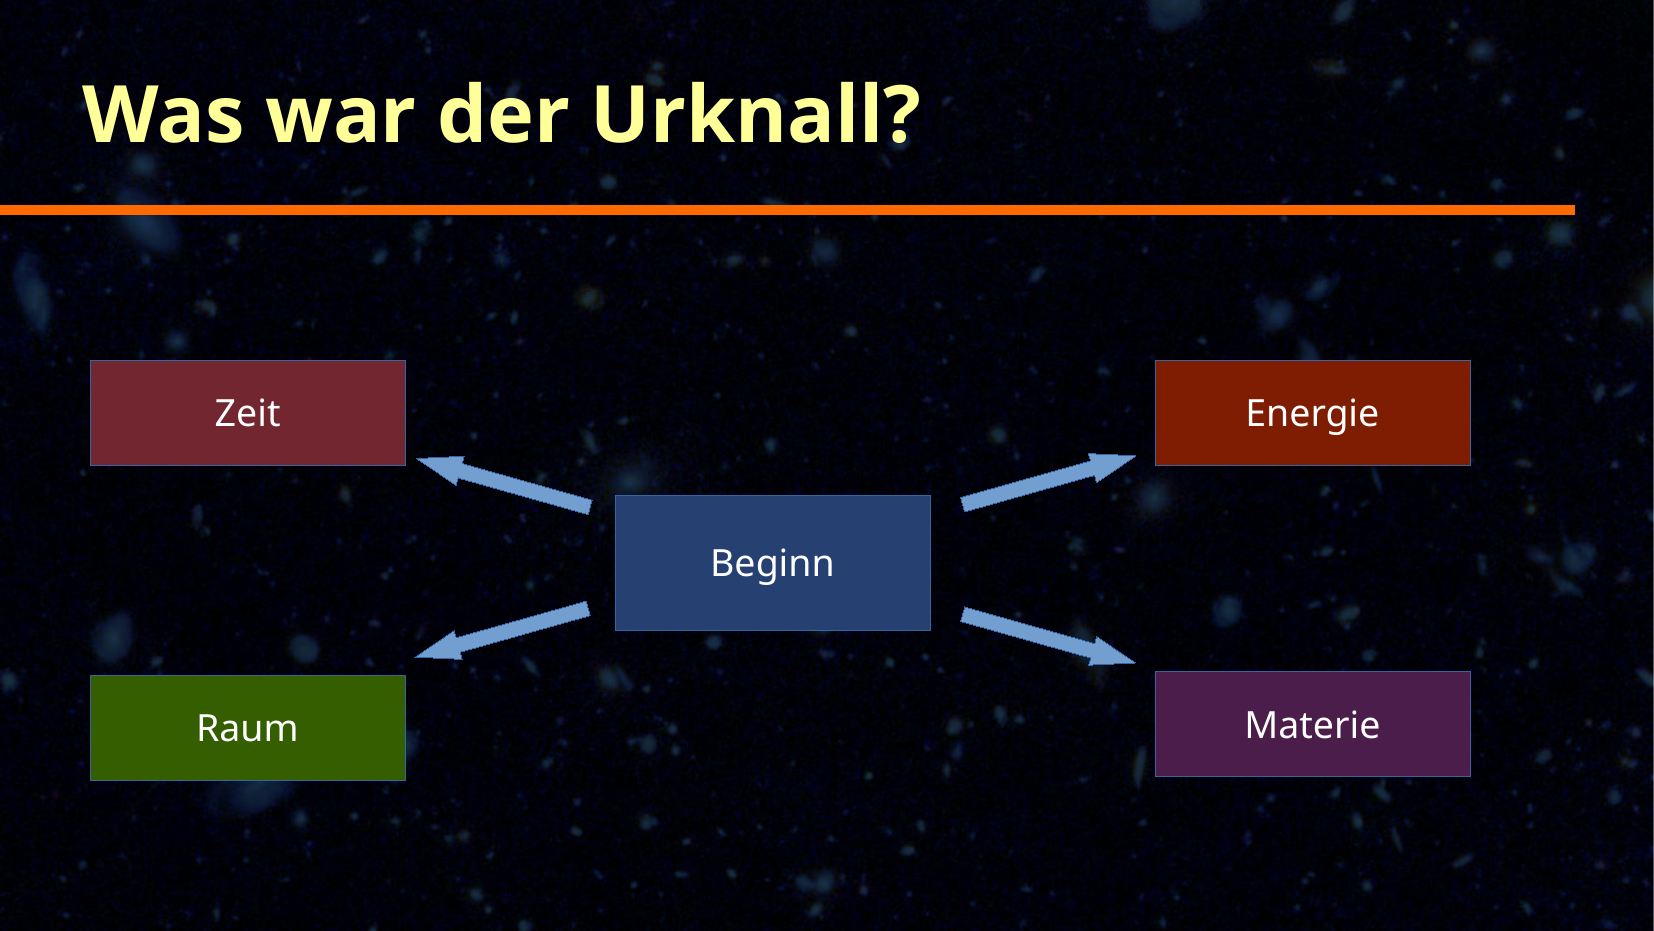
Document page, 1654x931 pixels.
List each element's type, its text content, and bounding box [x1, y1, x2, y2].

text_box Zeit [90, 360, 406, 466]
text_box [414, 601, 591, 660]
picture [0, 0, 1654, 931]
text_box Energie [1155, 360, 1471, 466]
text_box [960, 453, 1136, 512]
text_box Raum [90, 675, 406, 781]
title Was war der Urknall? [82, 37, 1571, 193]
text_box [960, 606, 1136, 666]
text_box [416, 456, 593, 515]
text_box Materie [1155, 671, 1471, 777]
text_box Beginn [615, 495, 931, 631]
